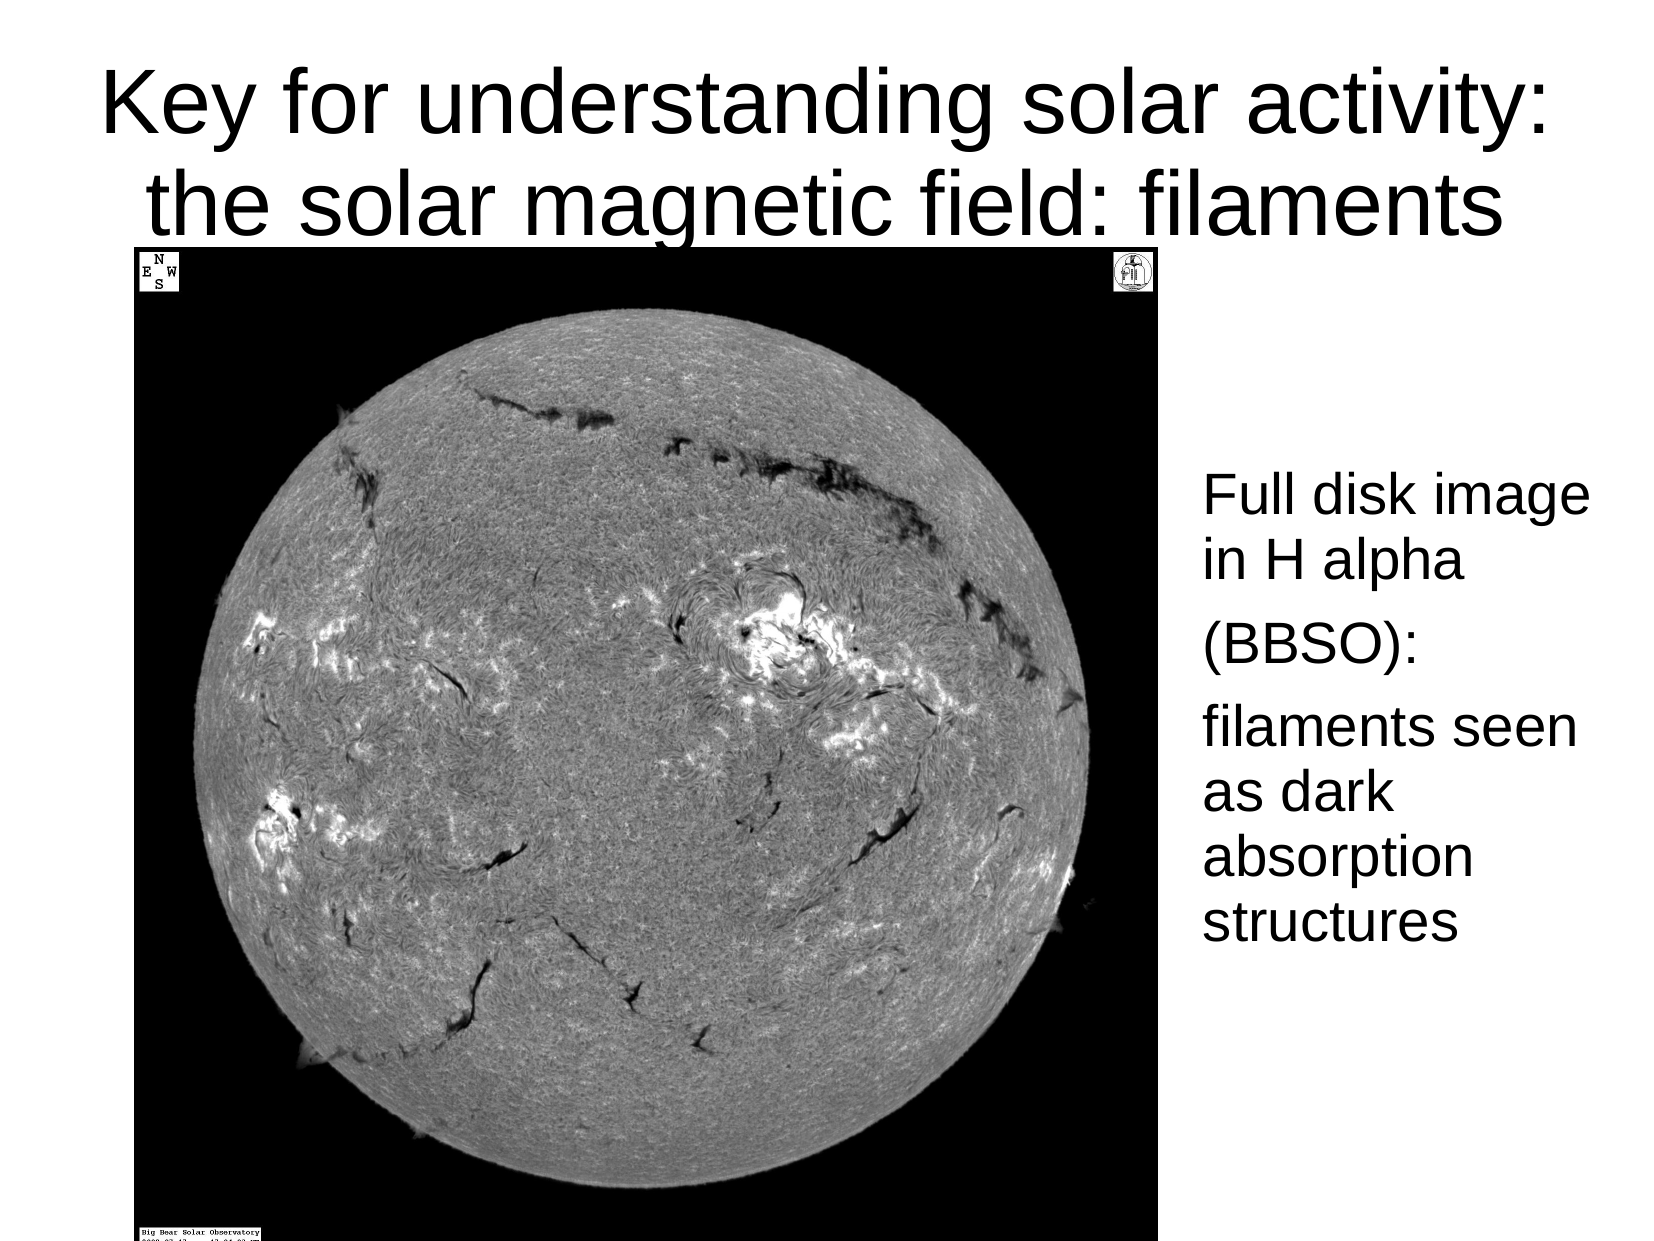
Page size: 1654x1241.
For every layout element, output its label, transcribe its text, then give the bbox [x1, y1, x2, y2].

list Full disk image in H alpha (BBSO): filaments seen as dark absorption structures [1132, 295, 1605, 1099]
title Key for understanding solar activity: the solar magnetic field: filaments [82, 49, 1571, 257]
picture [134, 247, 1158, 1241]
